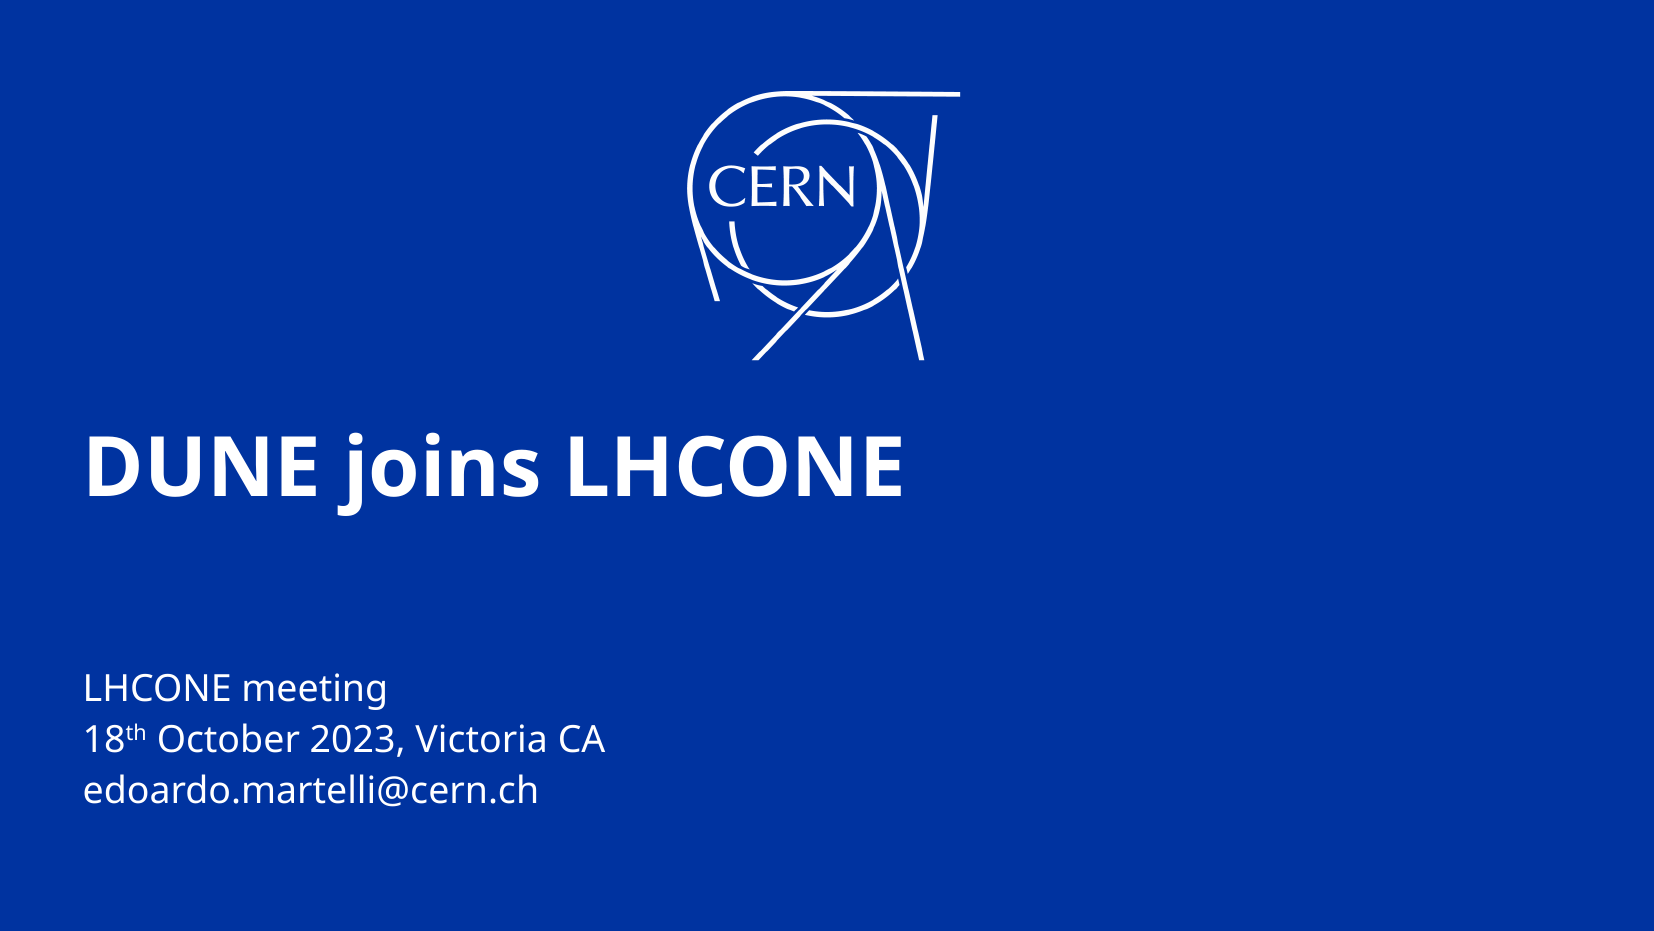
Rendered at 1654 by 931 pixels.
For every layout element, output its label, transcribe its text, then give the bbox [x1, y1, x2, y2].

list LHCONE meeting 18th October 2023, Victoria CA edoardo.martelli@cern.ch [82, 661, 1571, 898]
picture [679, 82, 971, 372]
title DUNE joins LHCONE [82, 407, 1571, 618]
